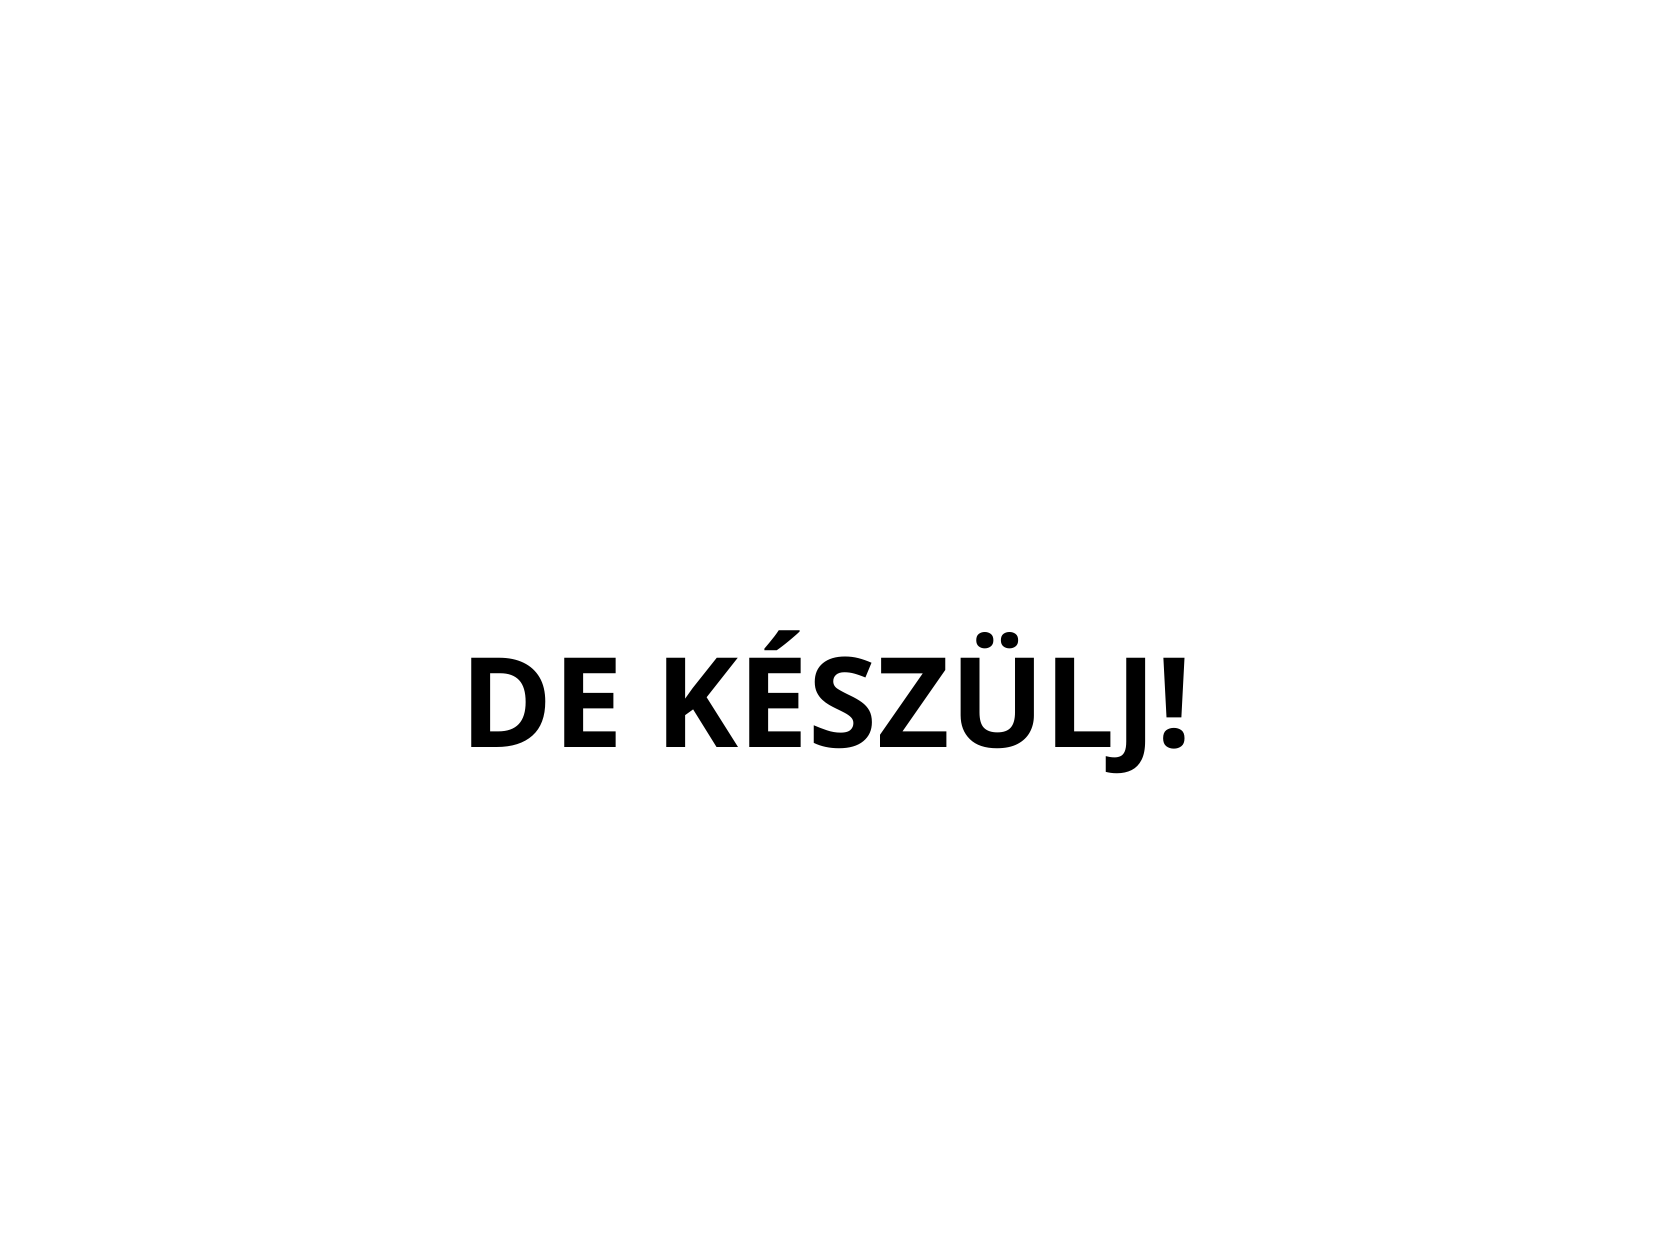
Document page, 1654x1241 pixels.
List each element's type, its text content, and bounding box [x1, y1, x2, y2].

subtitle DE KÉSZÜLJ! [82, 290, 1571, 1109]
